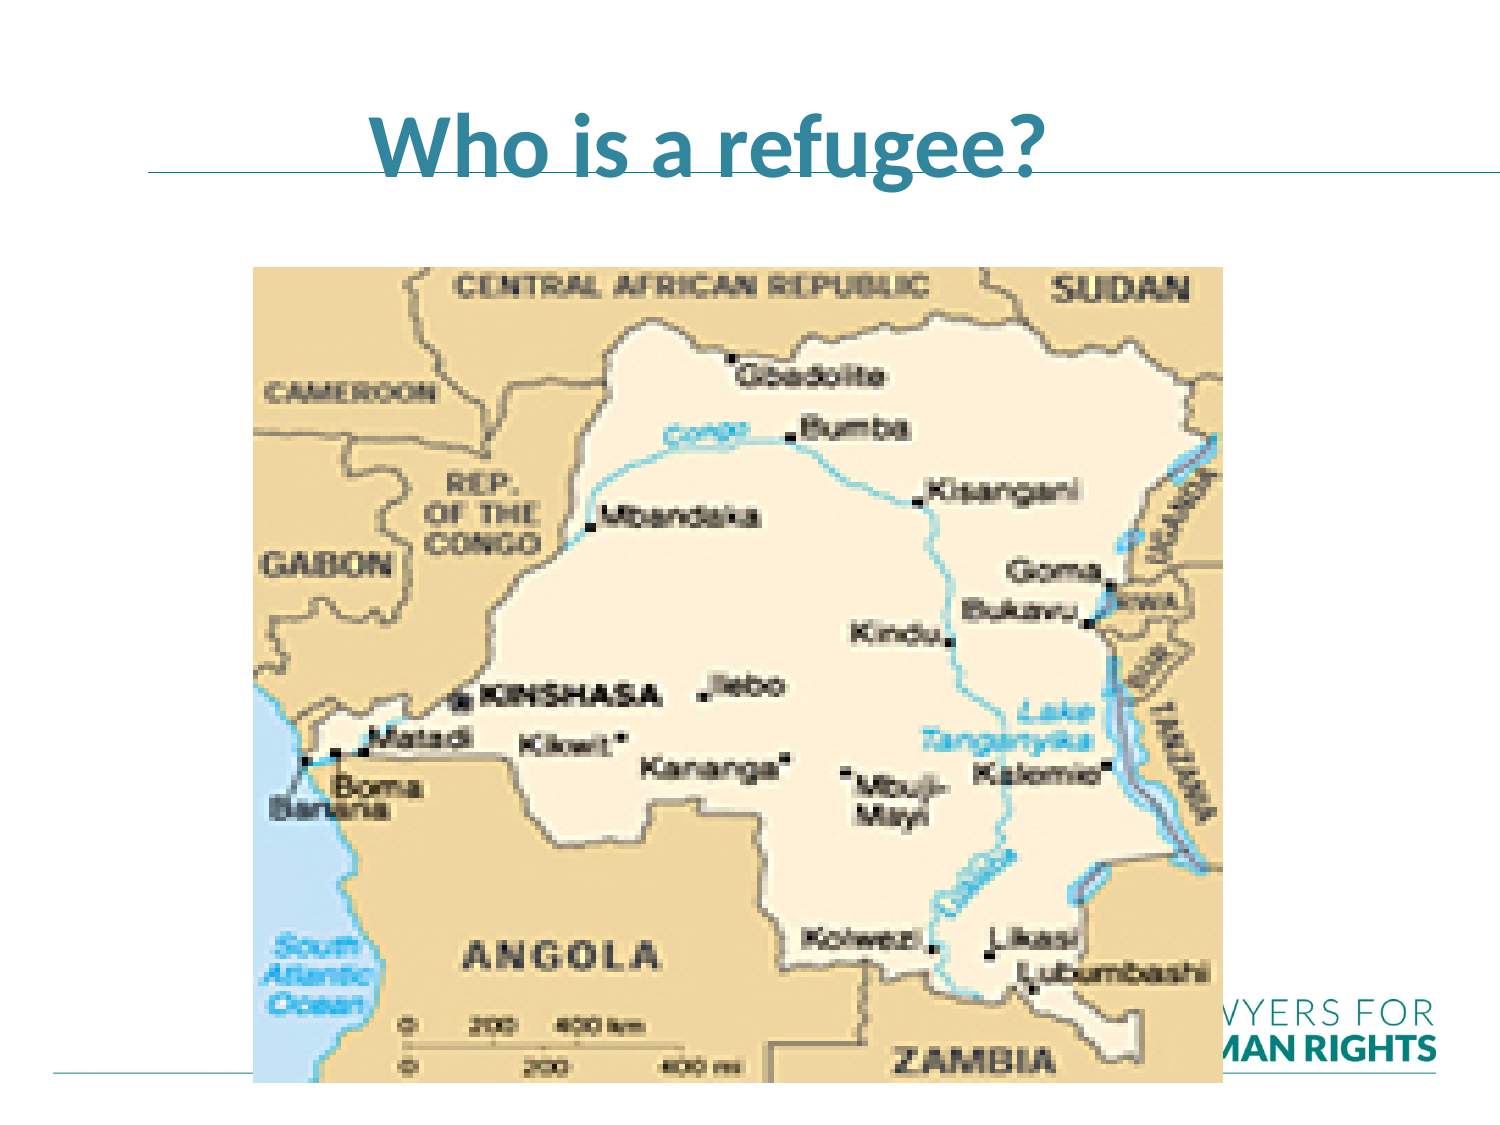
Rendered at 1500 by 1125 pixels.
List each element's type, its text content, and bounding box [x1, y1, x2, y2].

picture [53, 267, 1436, 1083]
title Who is a refugee? [123, 78, 1296, 197]
